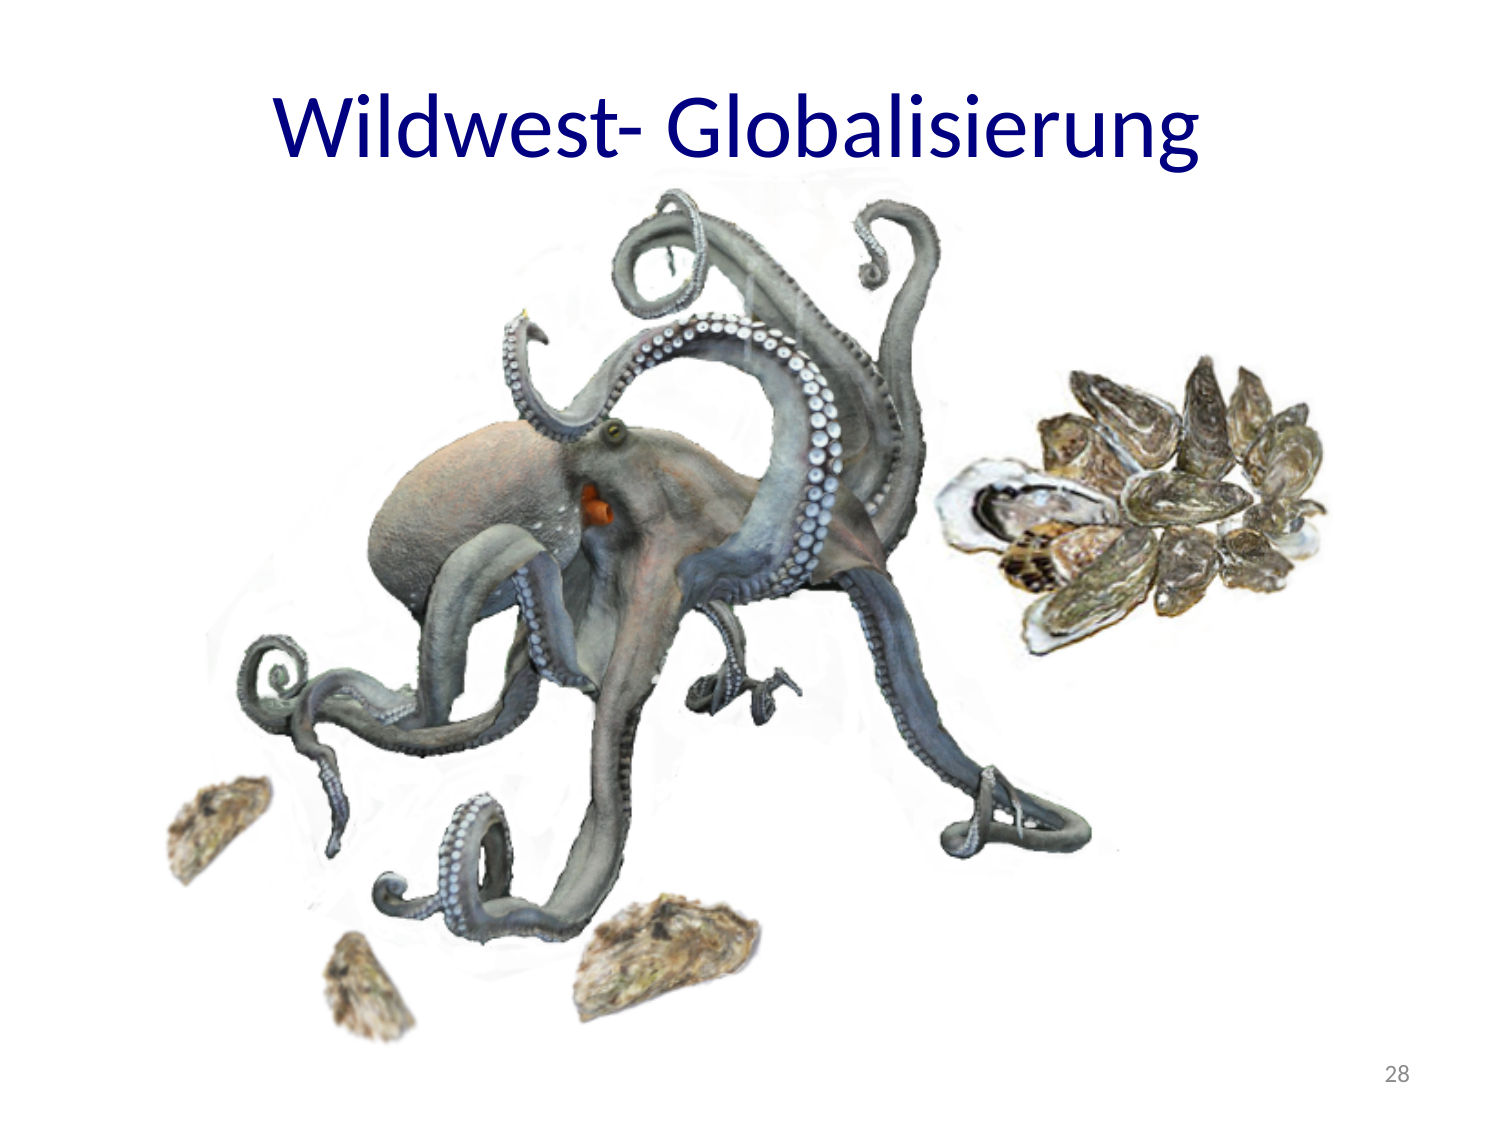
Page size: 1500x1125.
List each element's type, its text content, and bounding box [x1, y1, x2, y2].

title Wildwest- Globalisierung [75, 47, 1441, 231]
picture [132, 231, 1343, 1061]
